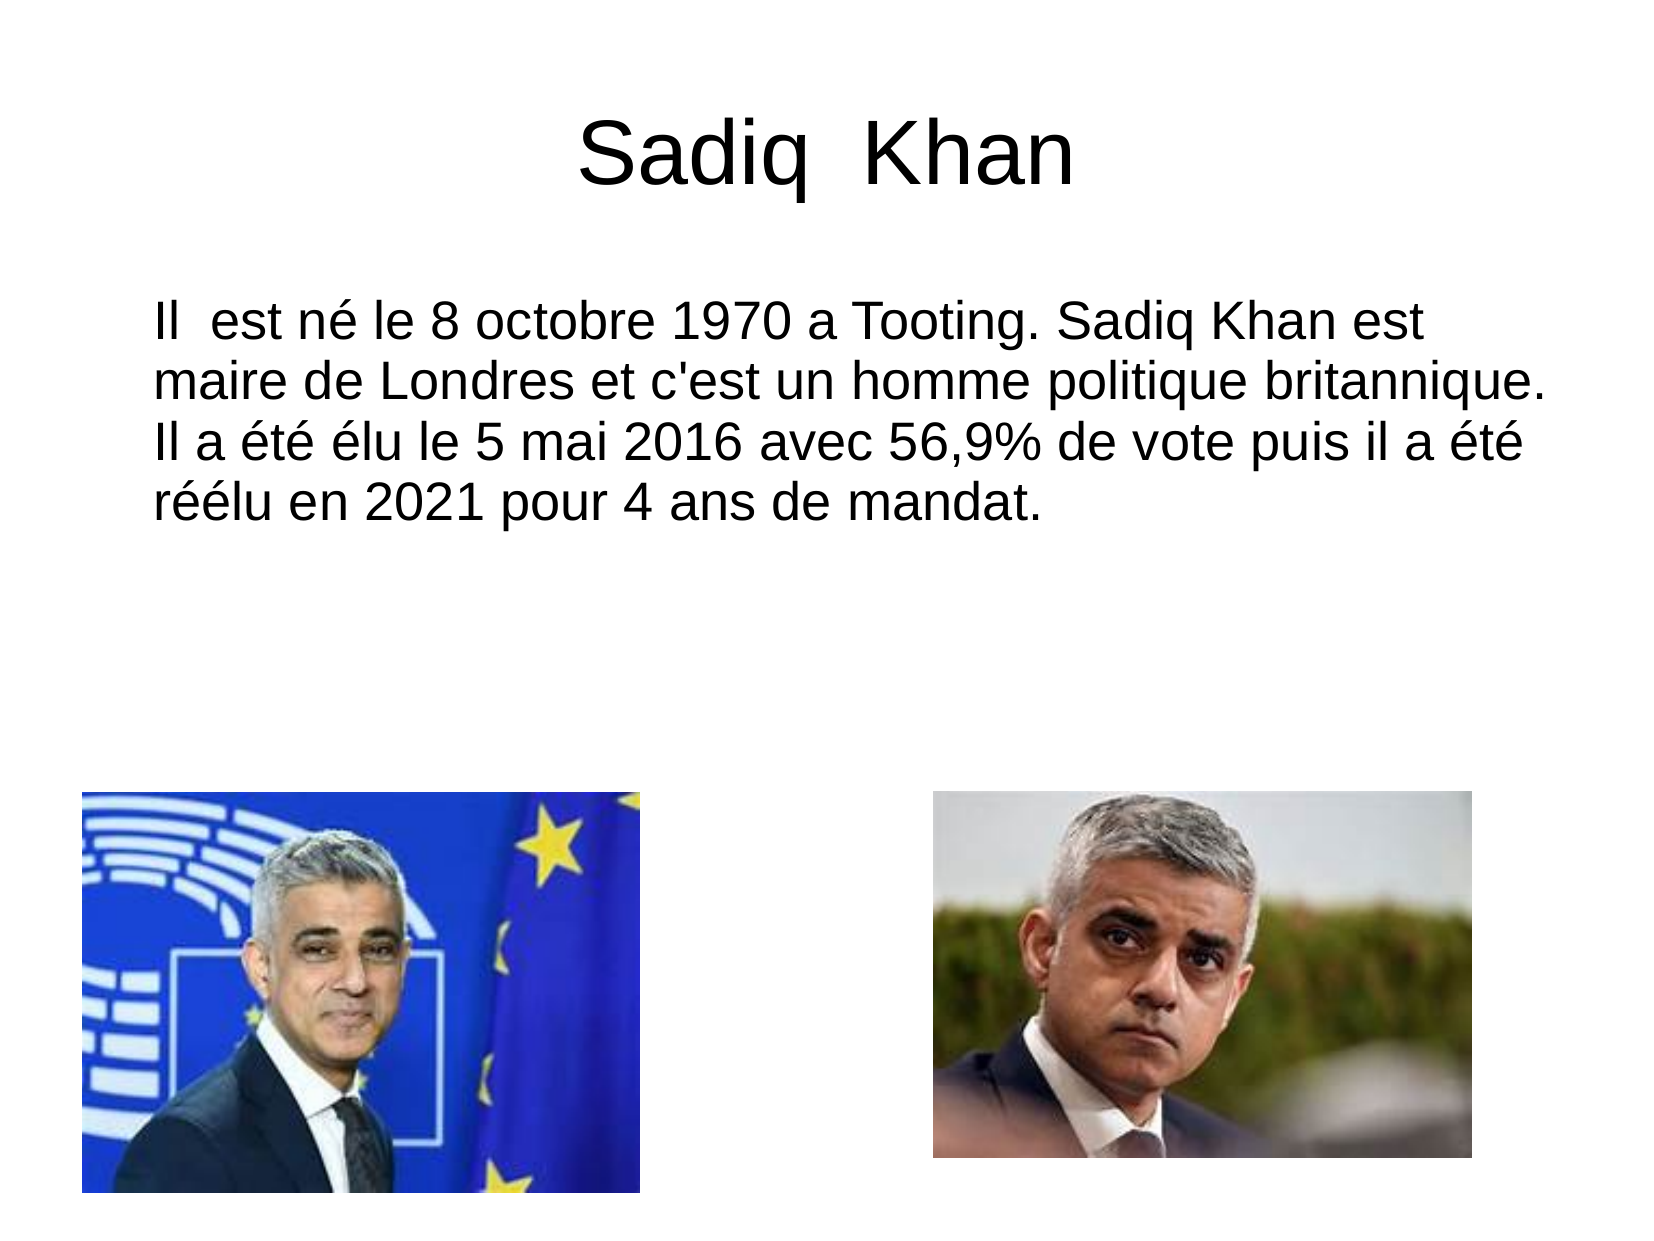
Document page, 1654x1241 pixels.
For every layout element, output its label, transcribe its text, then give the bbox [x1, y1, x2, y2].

picture [933, 791, 1472, 1158]
list Il est né le 8 octobre 1970 a Tooting. Sadiq Khan est maire de Londres et c'est un homme politique britannique. Il a été élu le 5 mai 2016 avec 56,9% de vote puis il a été réélu en 2021 pour 4 ans de mandat. [82, 290, 1571, 1109]
picture [82, 792, 640, 1193]
title Sadiq Khan [82, 49, 1571, 257]
